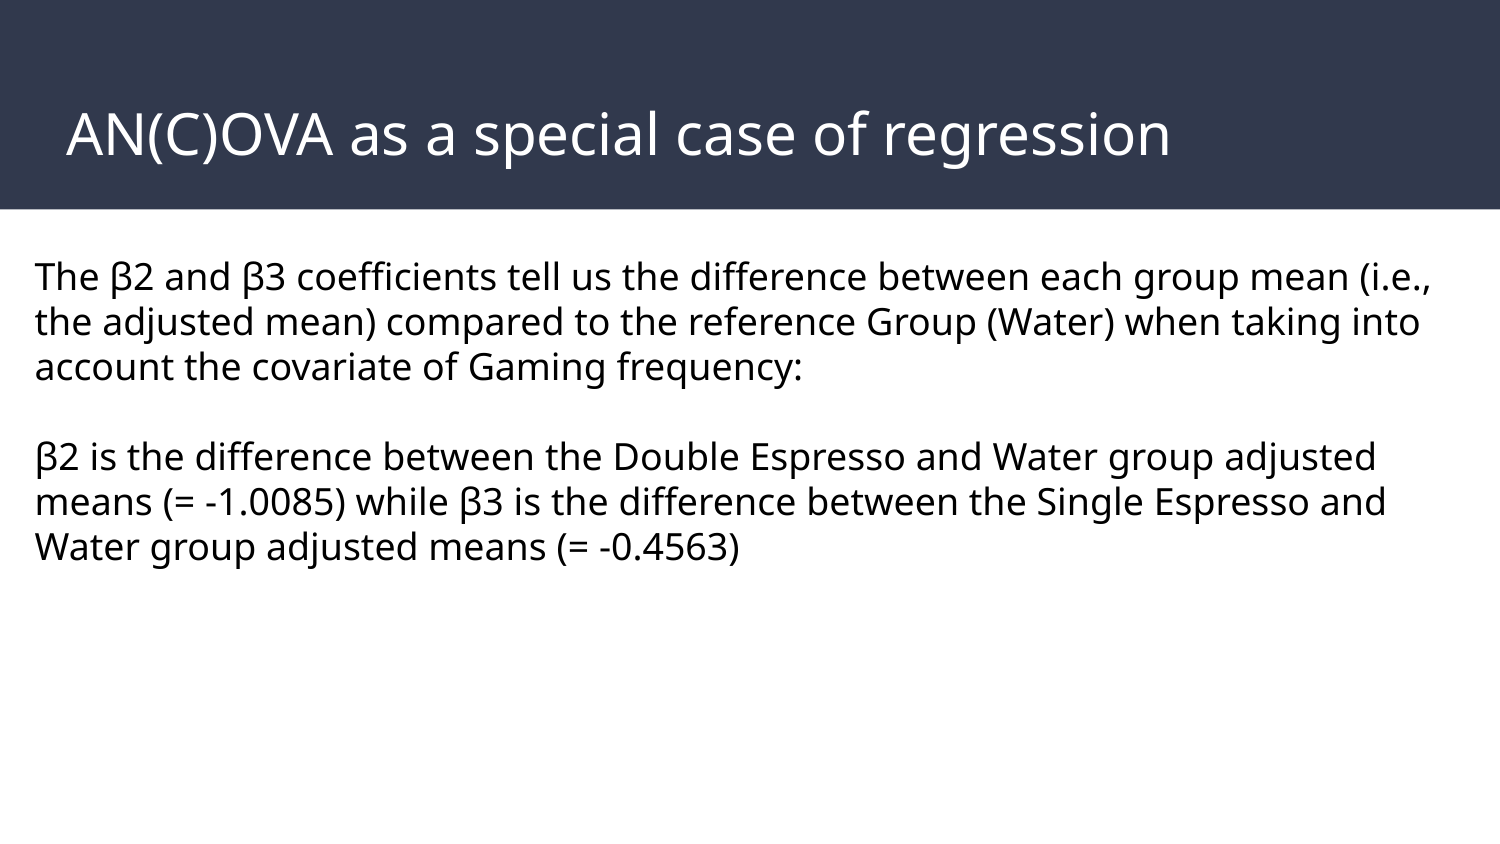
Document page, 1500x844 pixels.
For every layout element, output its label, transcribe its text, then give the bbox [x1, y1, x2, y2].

text_box The β2 and β3 coefficients tell us the difference between each group mean (i.e., the adjusted mean) compared to the reference Group (Water) when taking into account the covariate of Gaming frequency: β2 is the difference between the Double Espresso and Water group adjusted means (= -1.0085) while β3 is the difference between the Single Espresso and Water group adjusted means (= -0.4563) [19, 237, 1475, 818]
title AN(C)OVA as a special case of regression [51, 82, 1449, 185]
